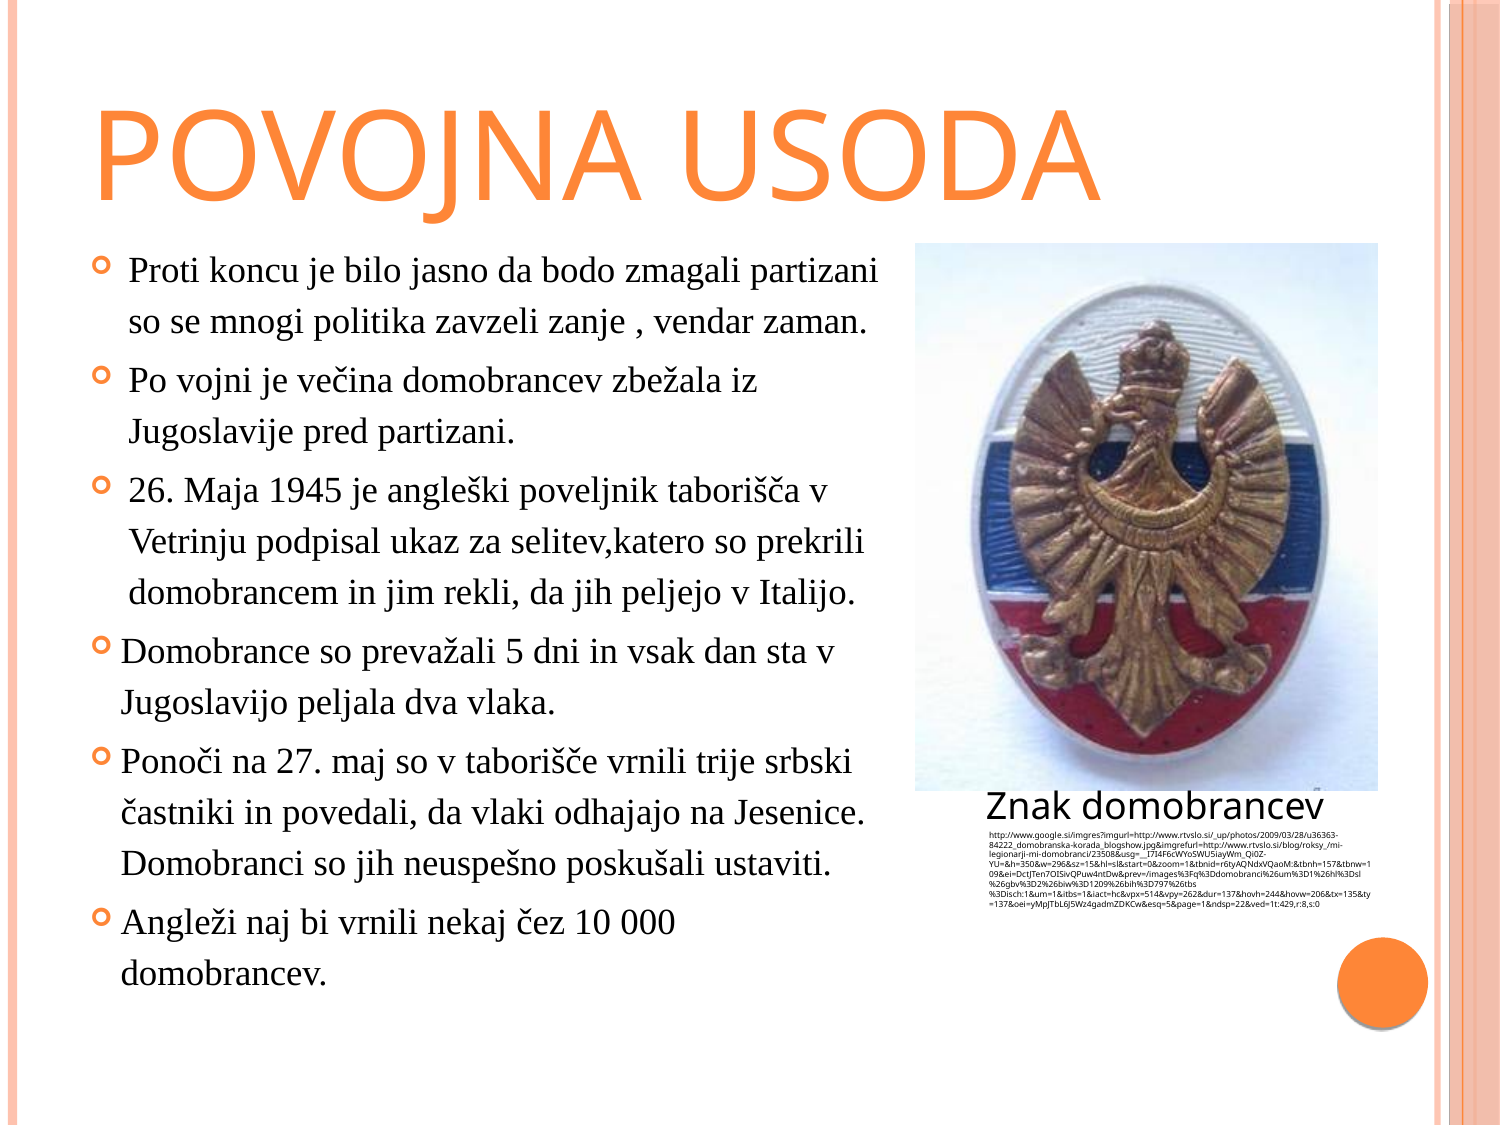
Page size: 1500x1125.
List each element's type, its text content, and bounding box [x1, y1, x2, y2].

text_box http://www.google.si/imgres?imgurl=http://www.rtvslo.si/_up/photos/2009/03/28/u36363-84222_domobranska-korada_blogshow.jpg&imgrefurl=http://www.rtvslo.si/blog/roksy_/mi-legionarji-mi-domobranci/23508&usg=__I7I4F6cWYoSWU5iayWm_Qi0Z-YU=&h=350&w=296&sz=15&hl=sl&start=0&zoom=1&tbnid=r6tyAQNdxVQaoM:&tbnh=157&tbnw=109&ei=DctJTen7OISivQPuw4ntDw&prev=/images%3Fq%3Ddomobranci%26um%3D1%26hl%3Dsl%26gbv%3D2%26biw%3D1209%26bih%3D797%26tbs%3Disch:1&um=1&itbs=1&iact=hc&vpx=514&vpy=262&dur=137&hovh=244&hovw=206&tx=135&ty=137&oei=yMpJTbL6J5Wz4gadmZDKCw&esq=5&page=1&ndsp=22&ved=1t:429,r:8,s:0 [974, 822, 1388, 918]
list Proti koncu je bilo jasno da bodo zmagali partizani so se mnogi politika zavzeli zanje , vendar zaman. Po vojni je večina domobrancev zbežala iz Jugoslavije pred partizani. 26. Maja 1945 je angleški poveljnik taborišča v Vetrinju podpisal ukaz za selitev,katero so prekrili domobrancem in jim rekli, da jih peljejo v Italijo. Domobrance so prevažali 5 dni in vsak dan sta v Jugoslavijo peljala dva vlaka. Ponoči na 27. maj so v taborišče vrnili trije srbski častniki in povedali, da vlaki odhajajo na Jesenice. Domobranci so jih neuspešno poskušali ustaviti. Angleži naj bi vrnili nekaj čez 10 000 domobrancev. [75, 231, 904, 1062]
picture [915, 243, 1378, 791]
text_box Znak domobrancev [971, 774, 1340, 835]
title POVOJNA USODA [75, 45, 1300, 233]
